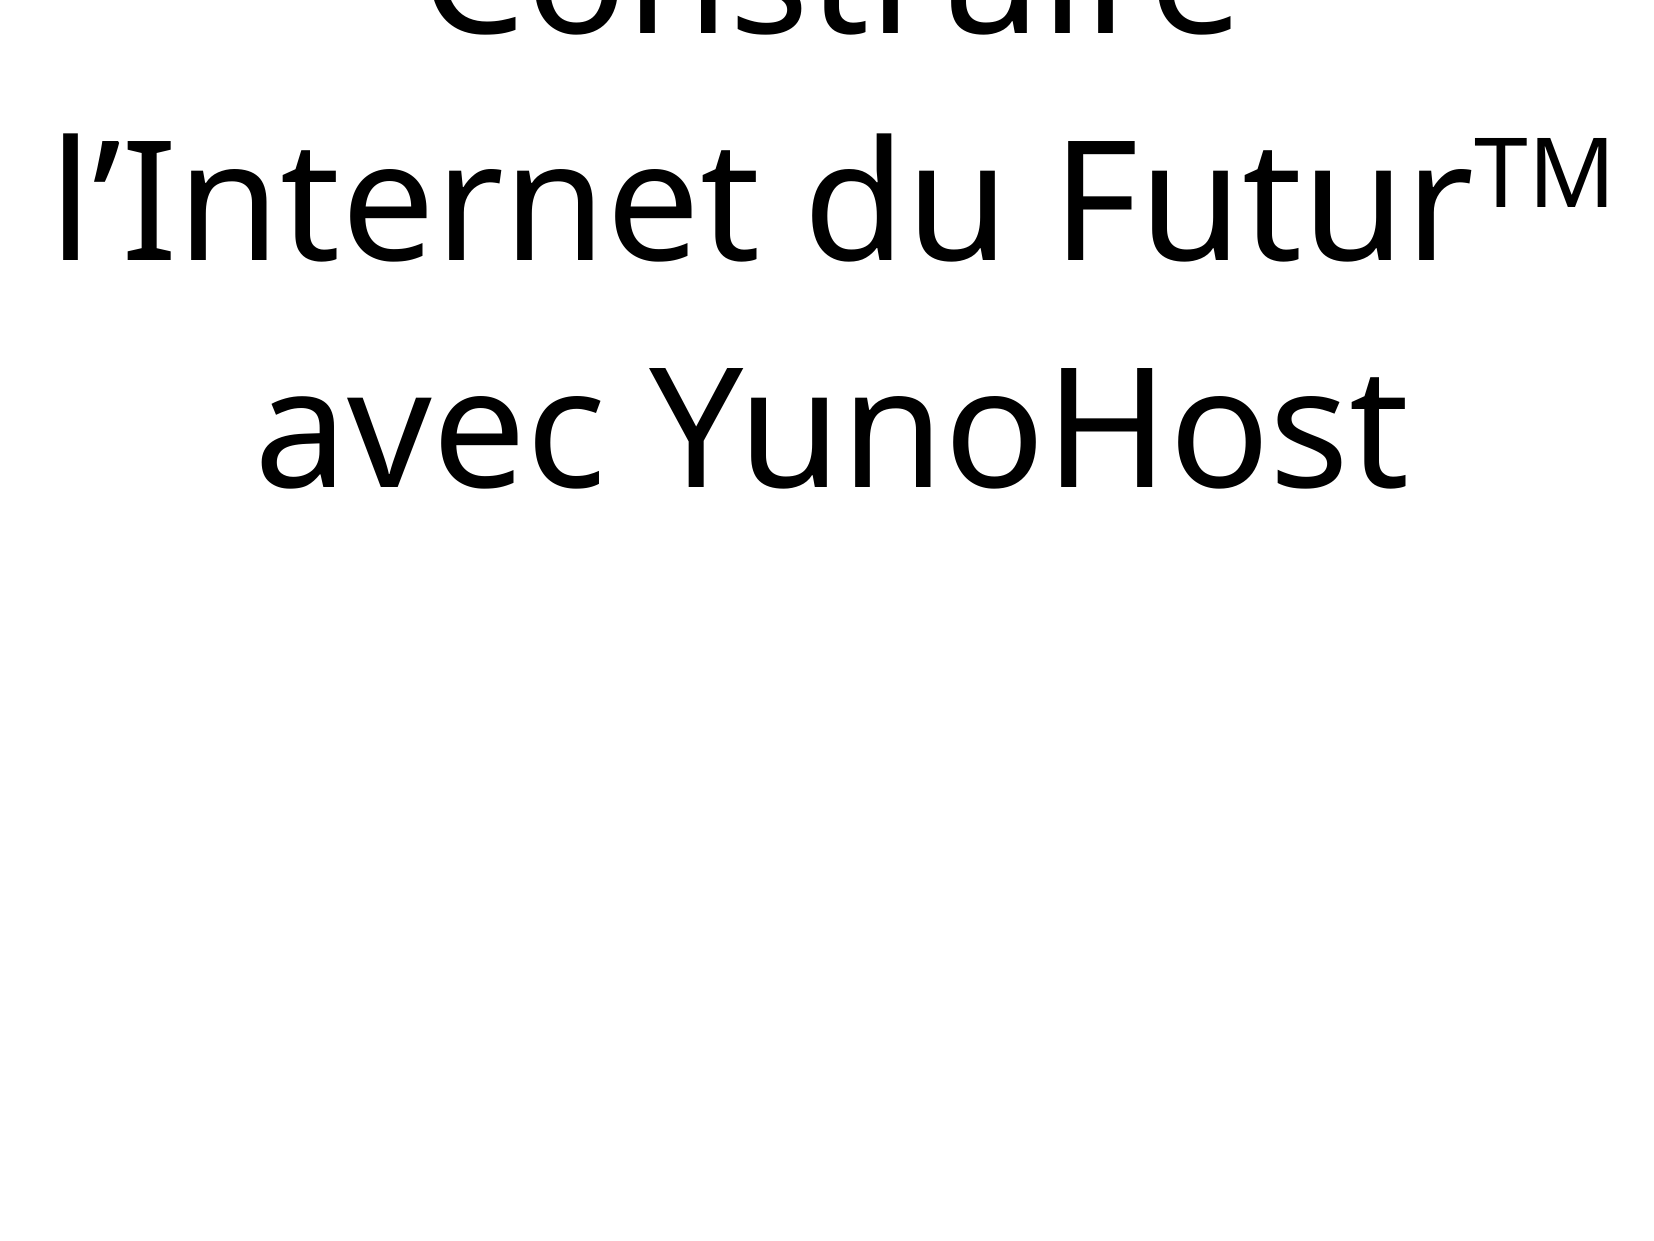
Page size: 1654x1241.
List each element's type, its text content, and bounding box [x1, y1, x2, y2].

subtitle Construire l’Internet du FuturTM avec YunoHost Aleks & ljf [47, 249, 1619, 1051]
